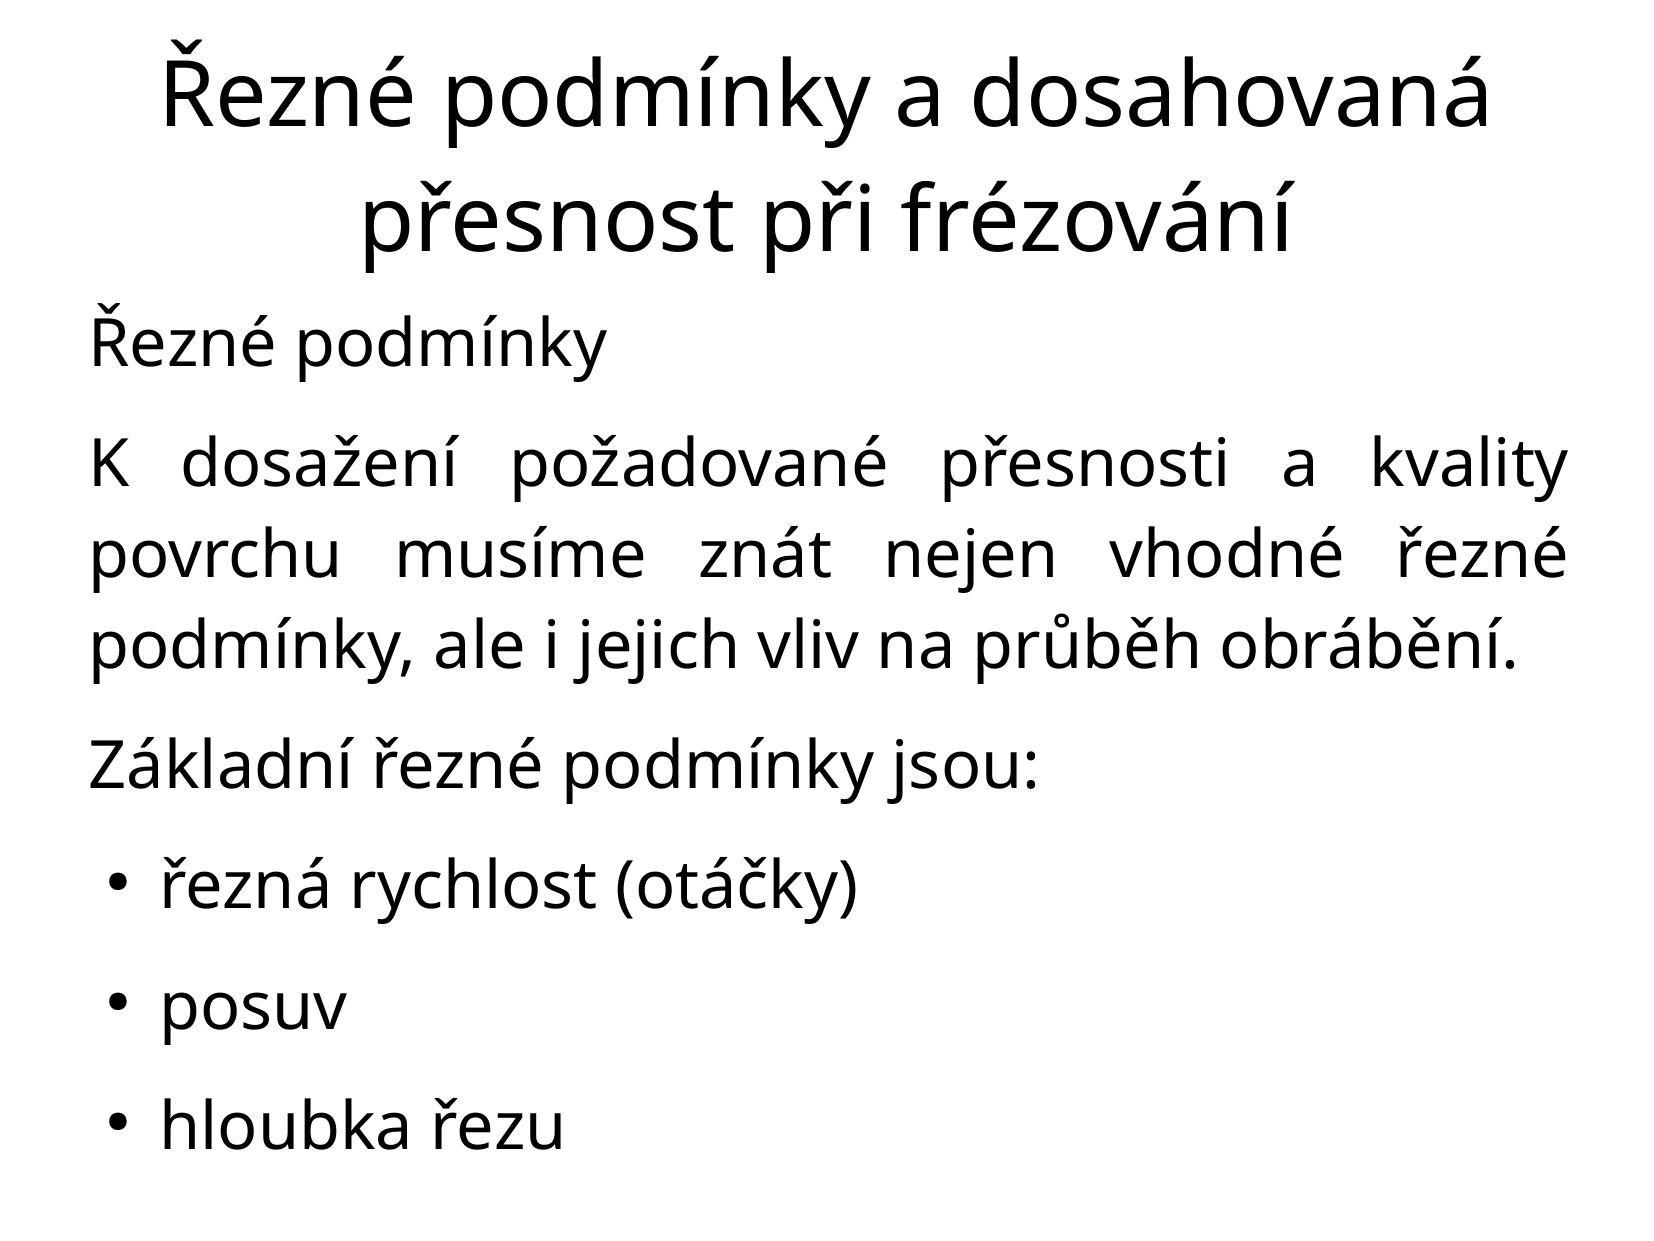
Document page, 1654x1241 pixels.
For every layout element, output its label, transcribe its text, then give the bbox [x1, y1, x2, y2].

title Řezné podmínky a dosahovaná přesnost při frézování [82, 46, 1571, 260]
list Řezné podmínky K dosažení požadované přesnosti a kvality povrchu musíme znát nejen vhodné řezné podmínky, ale i jejich vliv na průběh obrábění. Základní řezné podmínky jsou: řezná rychlost (otáčky) posuv hloubka řezu [88, 295, 1571, 1114]
